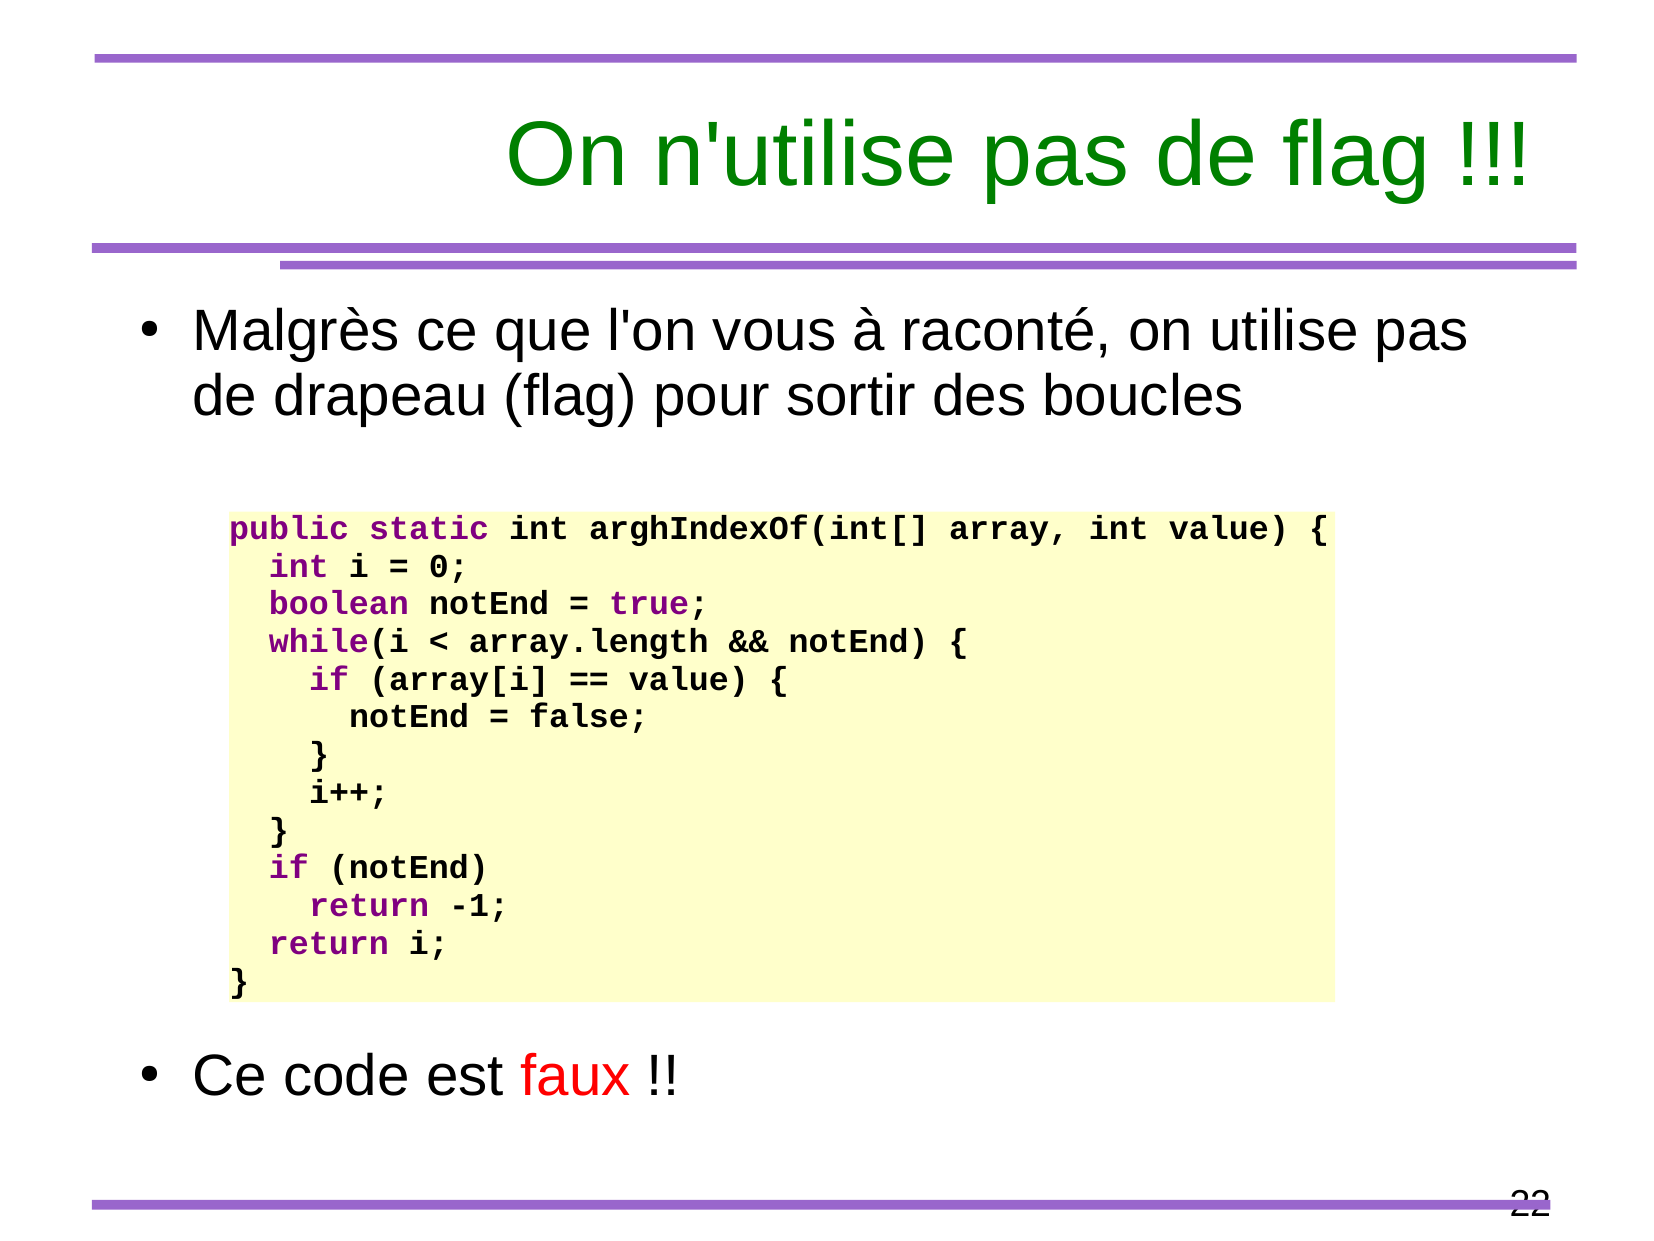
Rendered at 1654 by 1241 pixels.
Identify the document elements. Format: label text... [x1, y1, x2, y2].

title On n'utilise pas de flag !!! [121, 49, 1534, 257]
text_box public static int arghIndexOf(int[] array, int value) { int i = 0; boolean notEnd = true; while(i < array.length && notEnd) { if (array[i] == value) { notEnd = false; } i++; } if (notEnd) return -1; return i; } [229, 511, 1336, 1003]
list Malgrès ce que l'on vous à raconté, on utilise pas de drapeau (flag) pour sortir des boucles Ce code est faux !! [121, 297, 1534, 1168]
